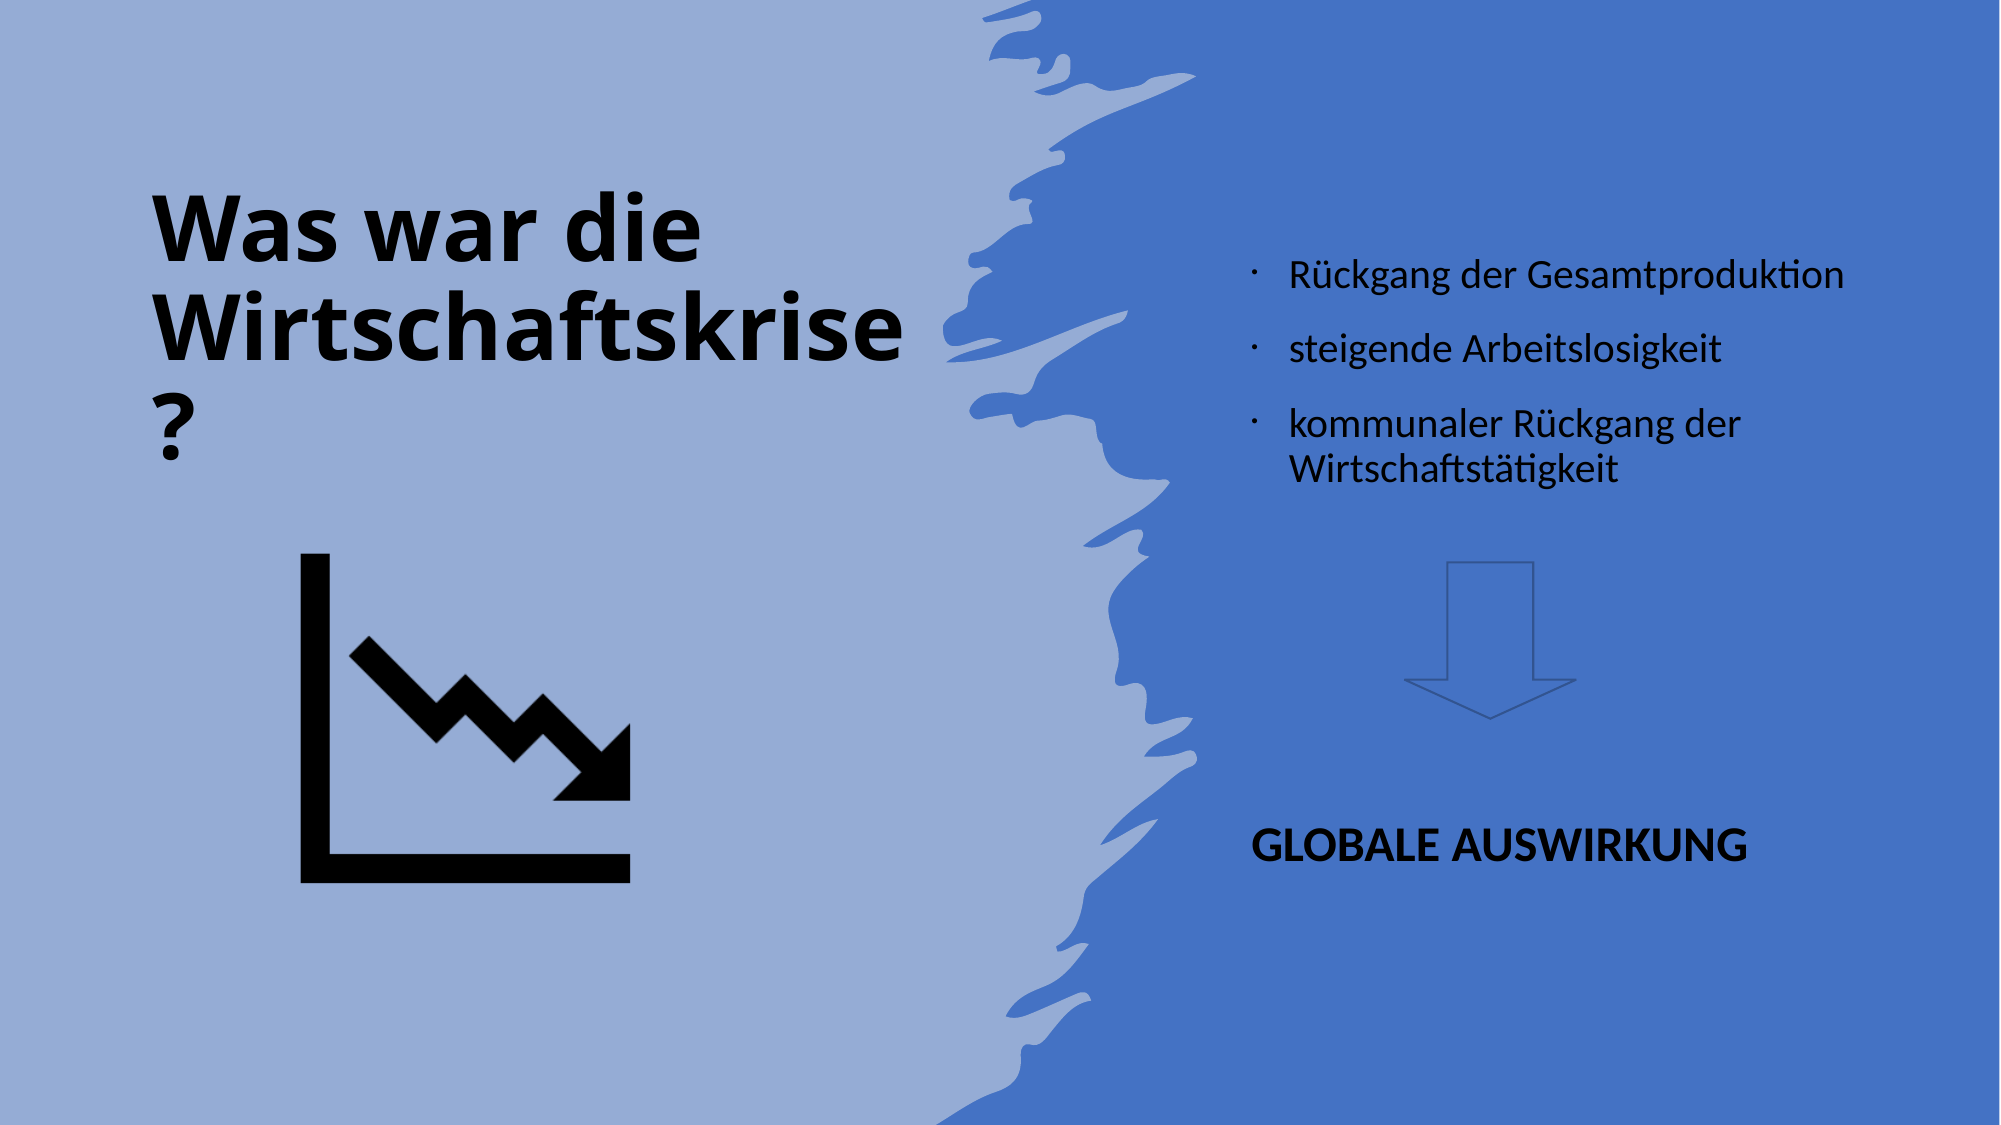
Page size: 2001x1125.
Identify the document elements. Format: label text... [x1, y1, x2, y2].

picture [233, 486, 698, 951]
text_box [0, 0, 2000, 1125]
list Rückgang der Gesamtproduktion steigende Arbeitslosigkeit kommunaler Rückgang der Wirtschaftstätigkeit GLOBALE AUSWIRKUNG [1236, 116, 1863, 1008]
title Was war die Wirtschaftskrise? [137, 174, 950, 638]
